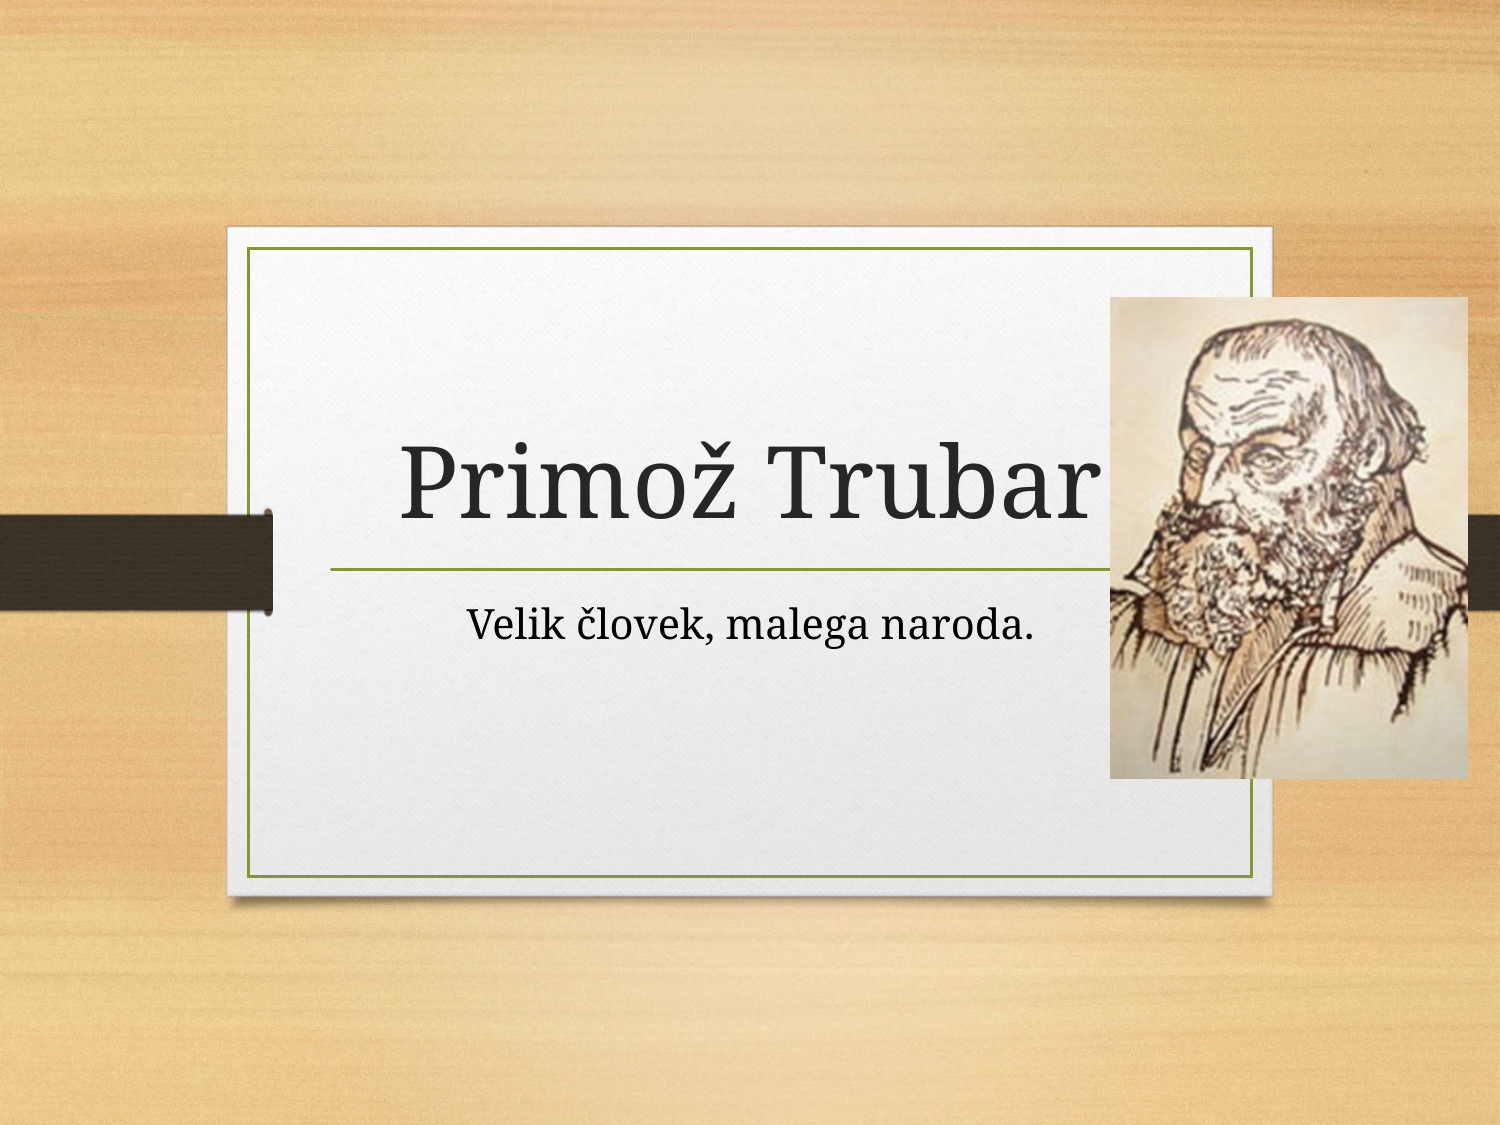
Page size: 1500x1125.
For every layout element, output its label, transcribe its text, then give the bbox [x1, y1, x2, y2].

picture [0, 0, 1500, 1125]
subtitle Velik človek, malega naroda. [315, 590, 1187, 817]
title Primož Trubar [315, 297, 1110, 546]
